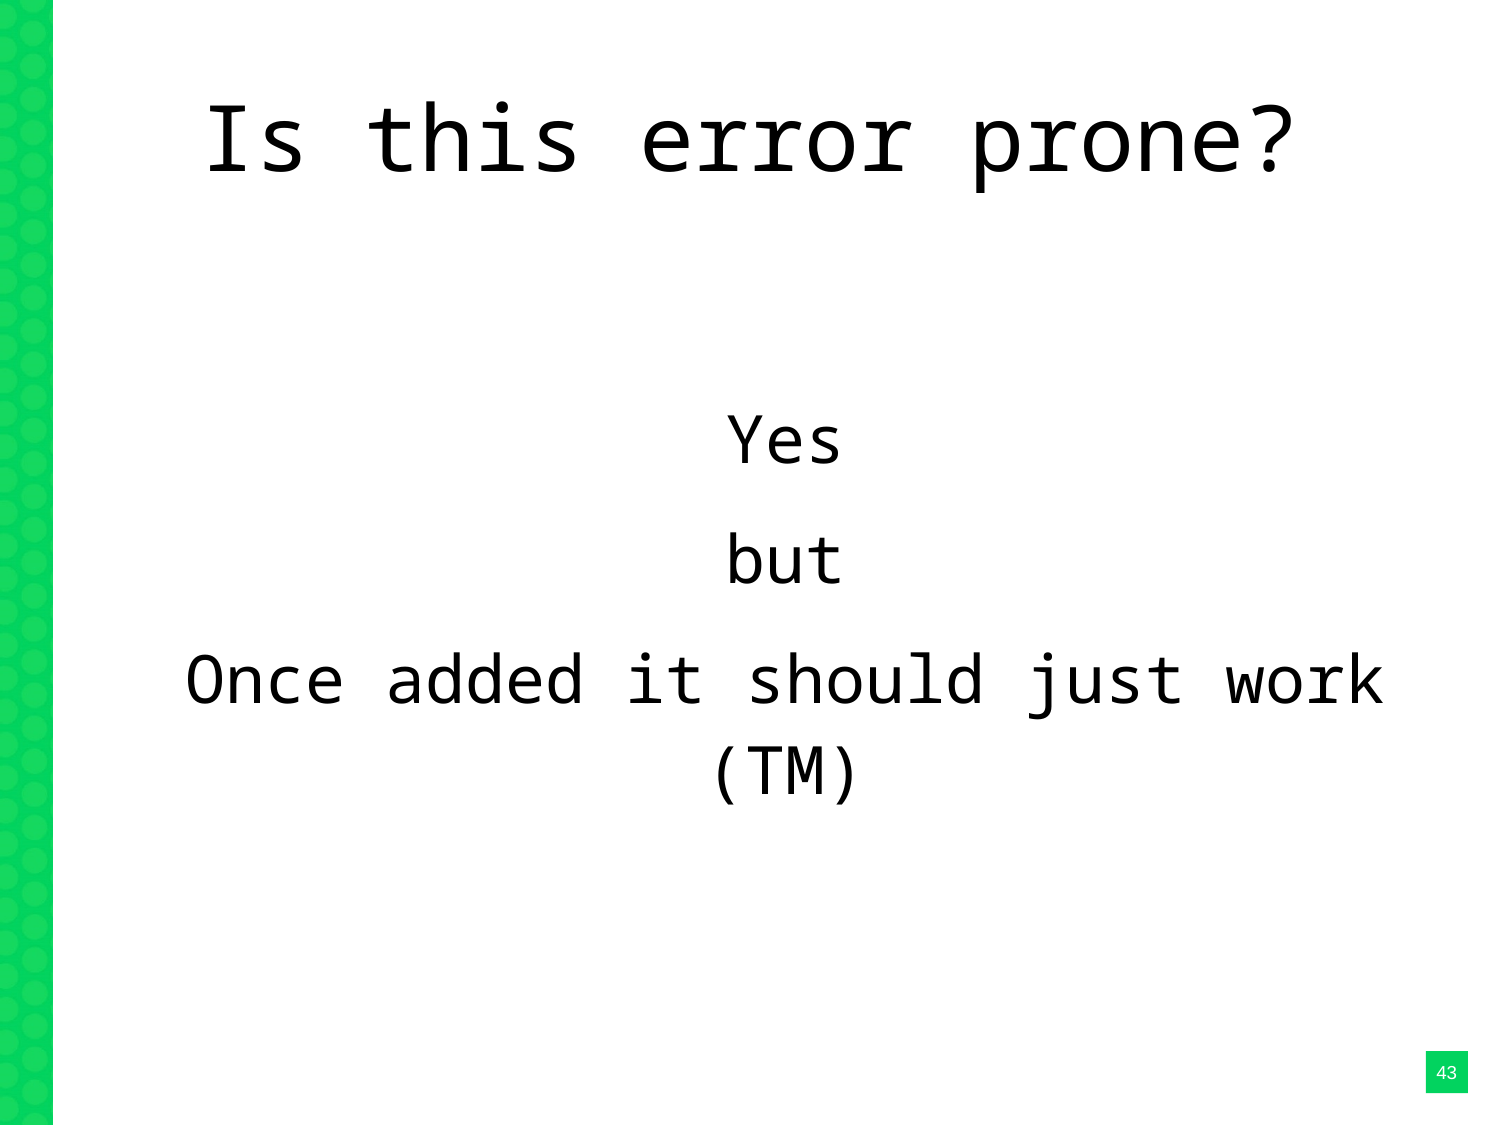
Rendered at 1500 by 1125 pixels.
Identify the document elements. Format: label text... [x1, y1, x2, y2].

list Yes but Once added it should just work (TM) [75, 271, 1426, 924]
text_box <number> [1425, 1051, 1468, 1094]
picture [0, 0, 53, 1125]
title Is this error prone? [75, 42, 1426, 229]
